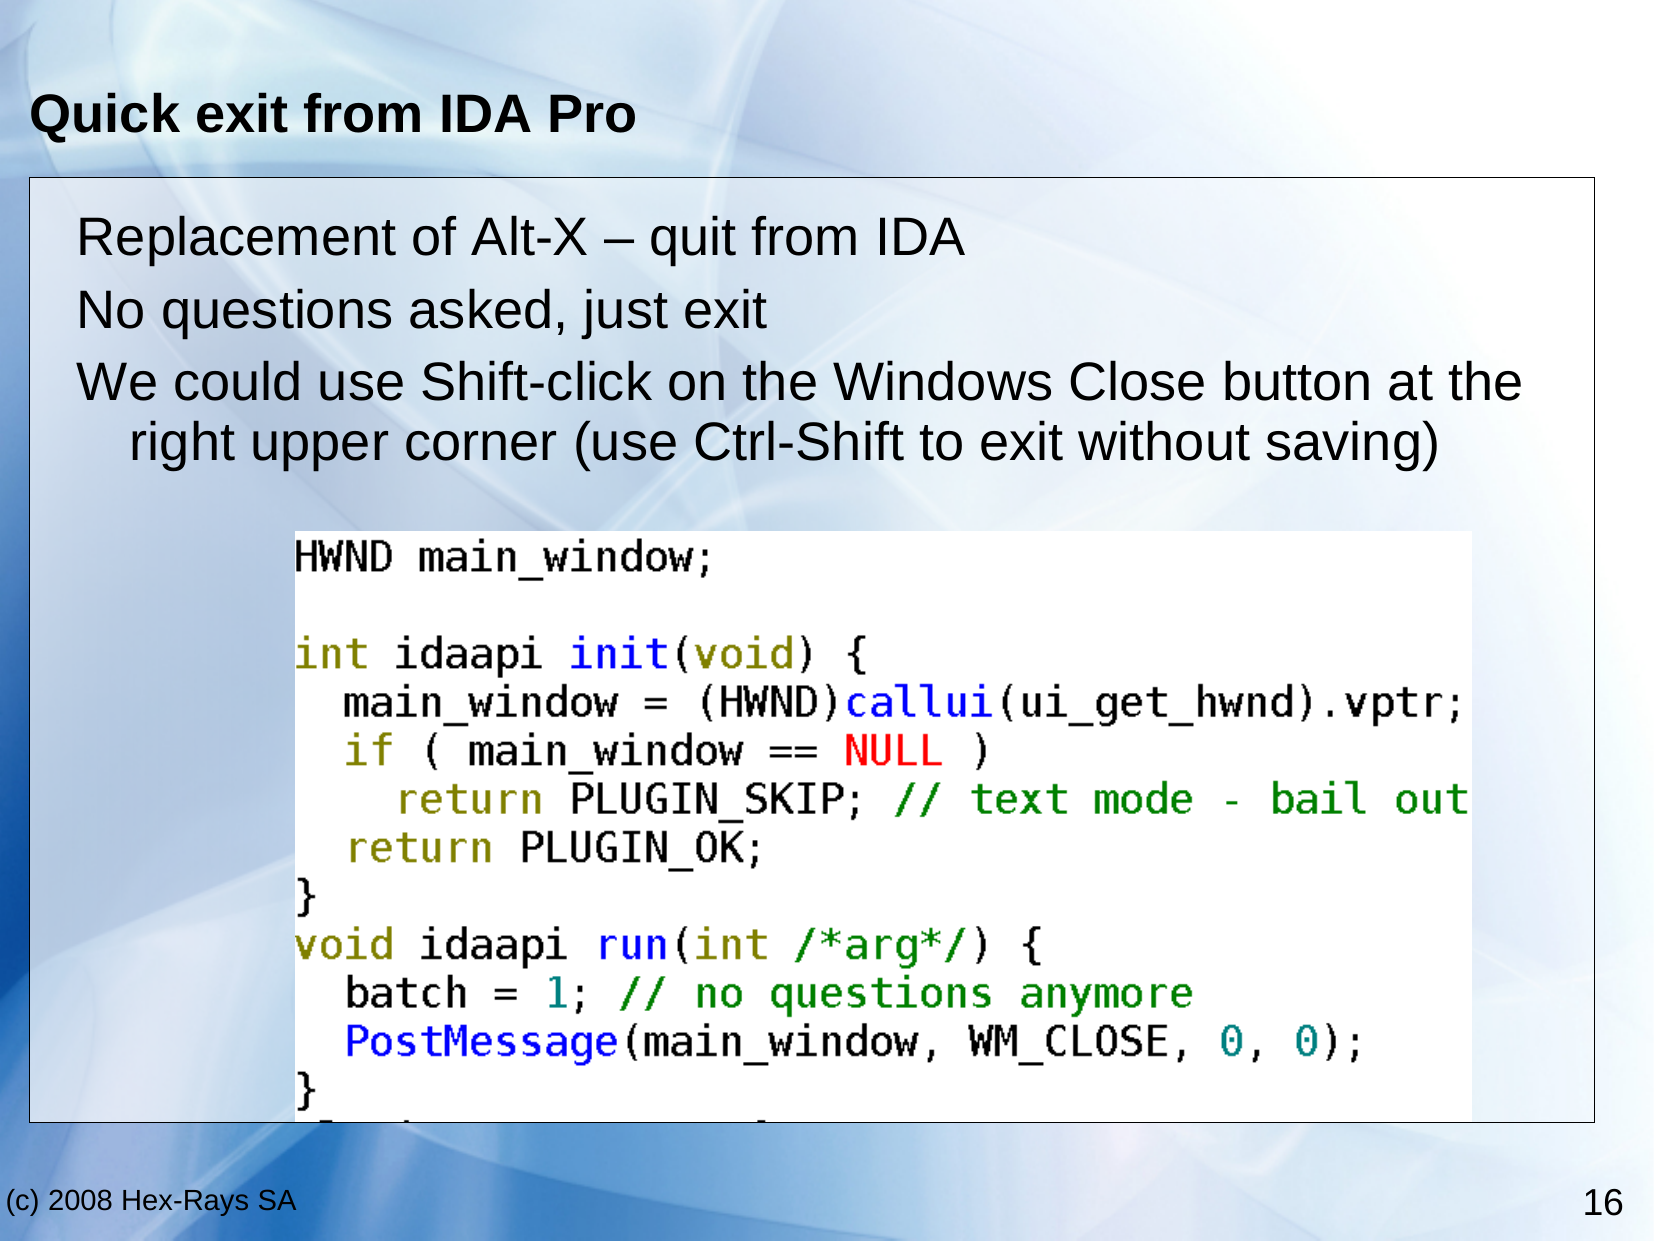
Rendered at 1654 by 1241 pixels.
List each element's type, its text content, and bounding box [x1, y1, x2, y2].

title Quick exit from IDA Pro [29, 49, 1506, 178]
list Replacement of Alt-X – quit from IDA No questions asked, just exit We could use Shift-click on the Windows Close button at the right upper corner (use Ctrl-Shift to exit without saving) [59, 206, 1536, 1123]
picture [0, 0, 1654, 1241]
